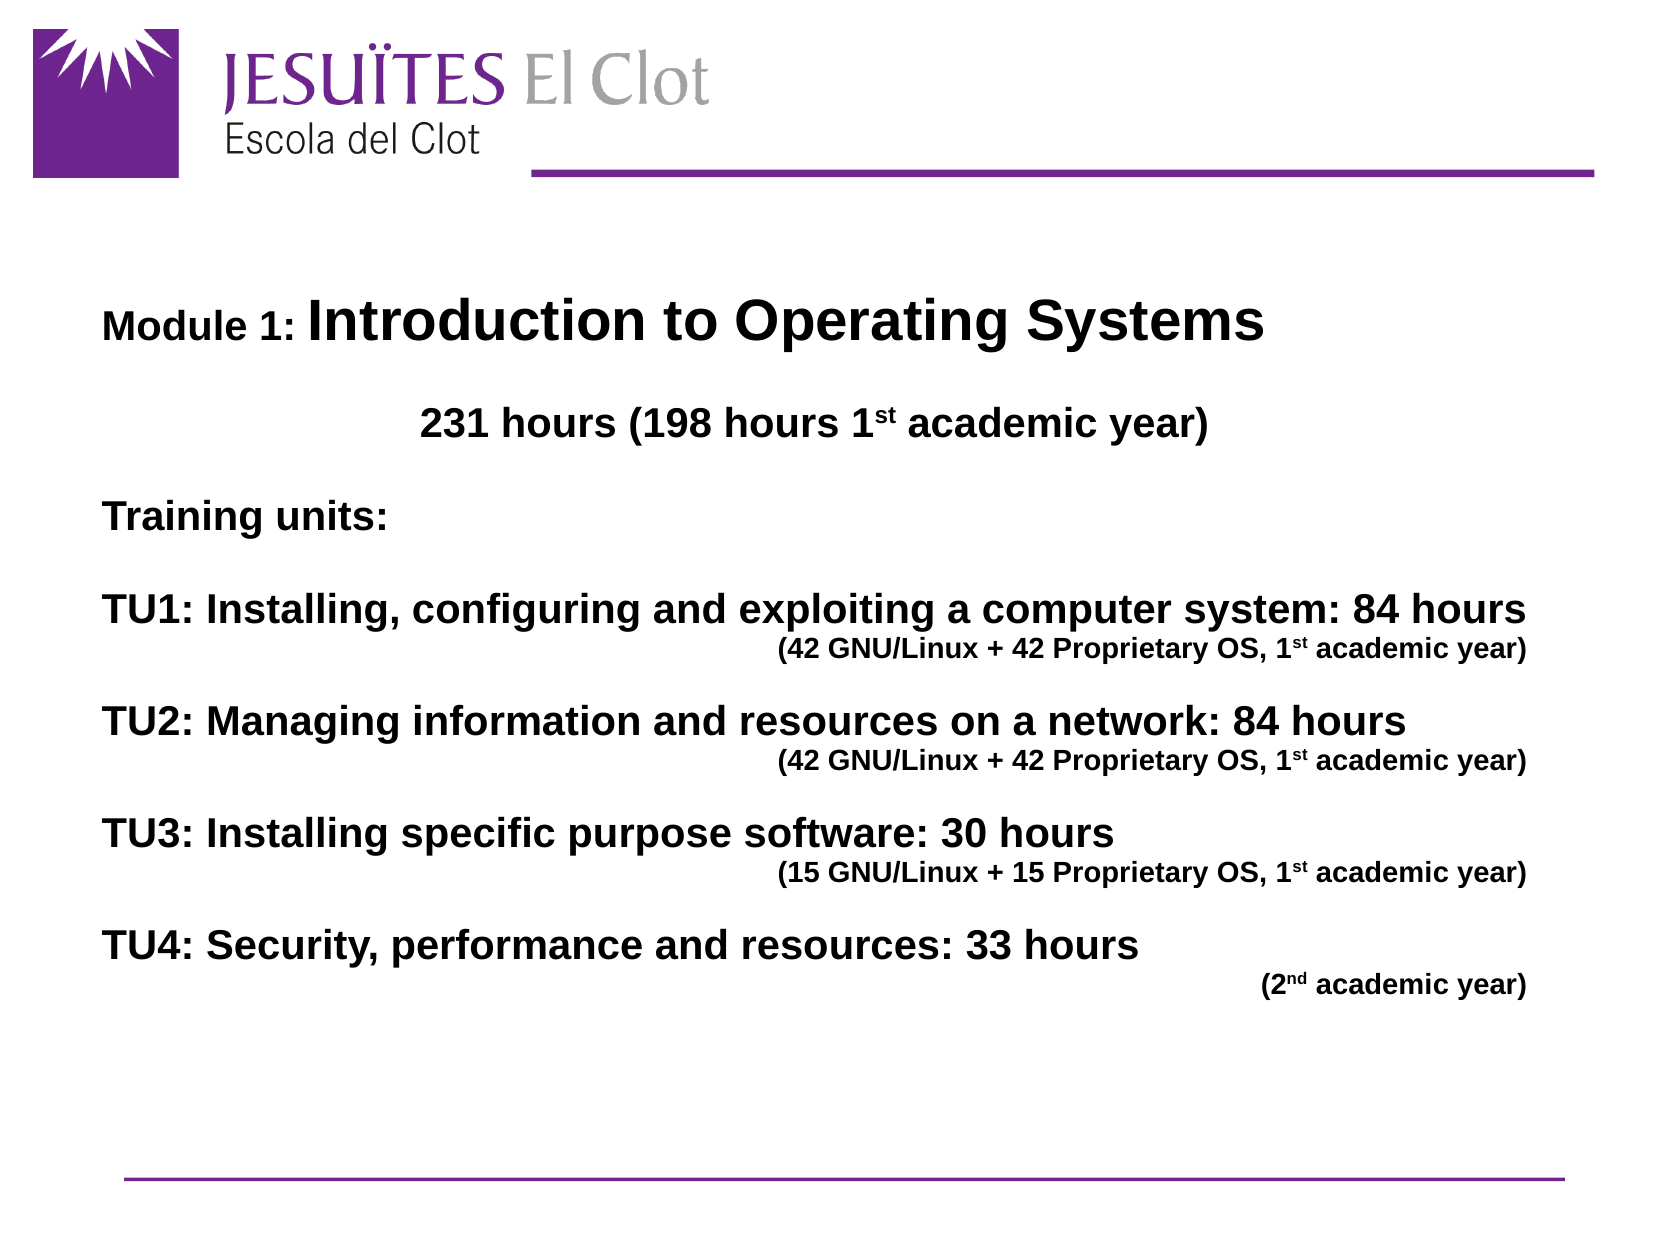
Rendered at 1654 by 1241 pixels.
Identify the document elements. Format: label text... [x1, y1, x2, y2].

picture [33, 29, 709, 178]
text_box Module 1: Introduction to Operating Systems 231 hours (198 hours 1st academic year) Training units: TU1: Installing, configuring and exploiting a computer system: 84 hours (42 GNU/Linux + 42 Proprietary OS, 1st academic year) TU2: Managing information and resources on a network: 84 hours (42 GNU/Linux + 42 Proprietary OS, 1st academic year) TU3: Installing specific purpose software: 30 hours (15 GNU/Linux + 15 Proprietary OS, 1st academic year) TU4: Security, performance and resources: 33 hours (2nd academic year) [86, 280, 1543, 1107]
text_box [124, 1177, 1565, 1182]
text_box [709, 169, 1595, 178]
